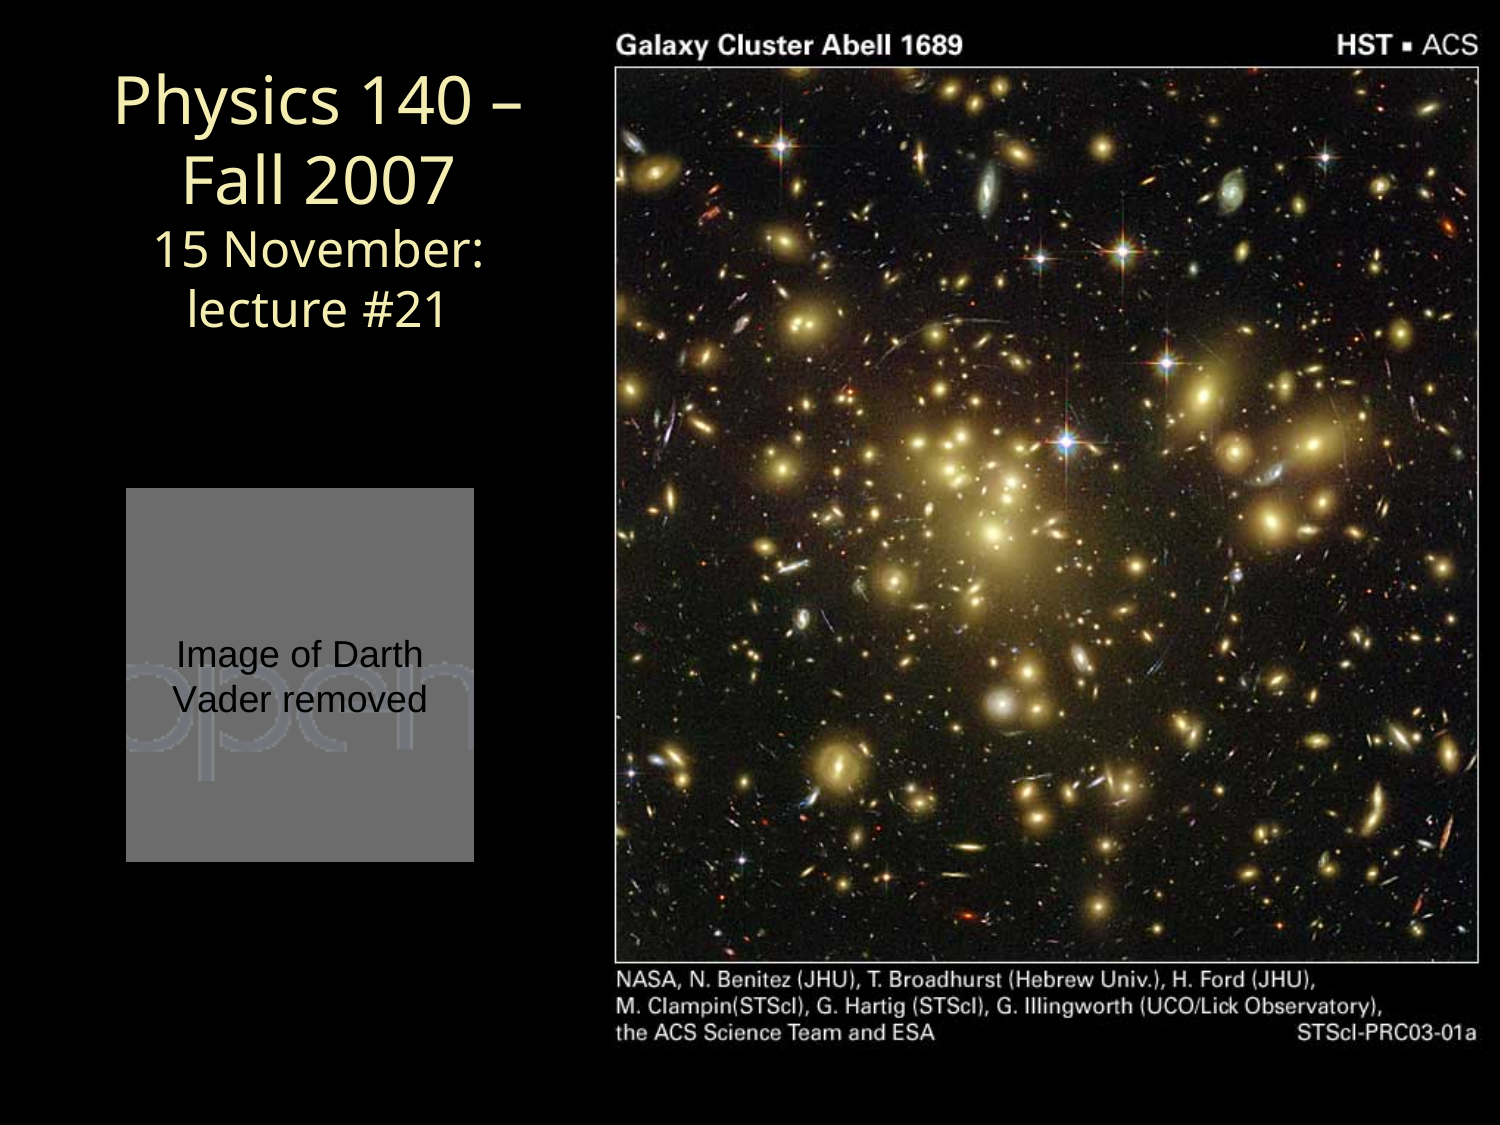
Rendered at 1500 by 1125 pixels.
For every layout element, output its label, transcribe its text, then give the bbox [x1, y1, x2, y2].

picture [612, 24, 1482, 1049]
text_box Physics 140 – Fall 2007 15 November: lecture #21 [74, 49, 563, 346]
text_box Image of Darth Vader removed [124, 487, 476, 863]
